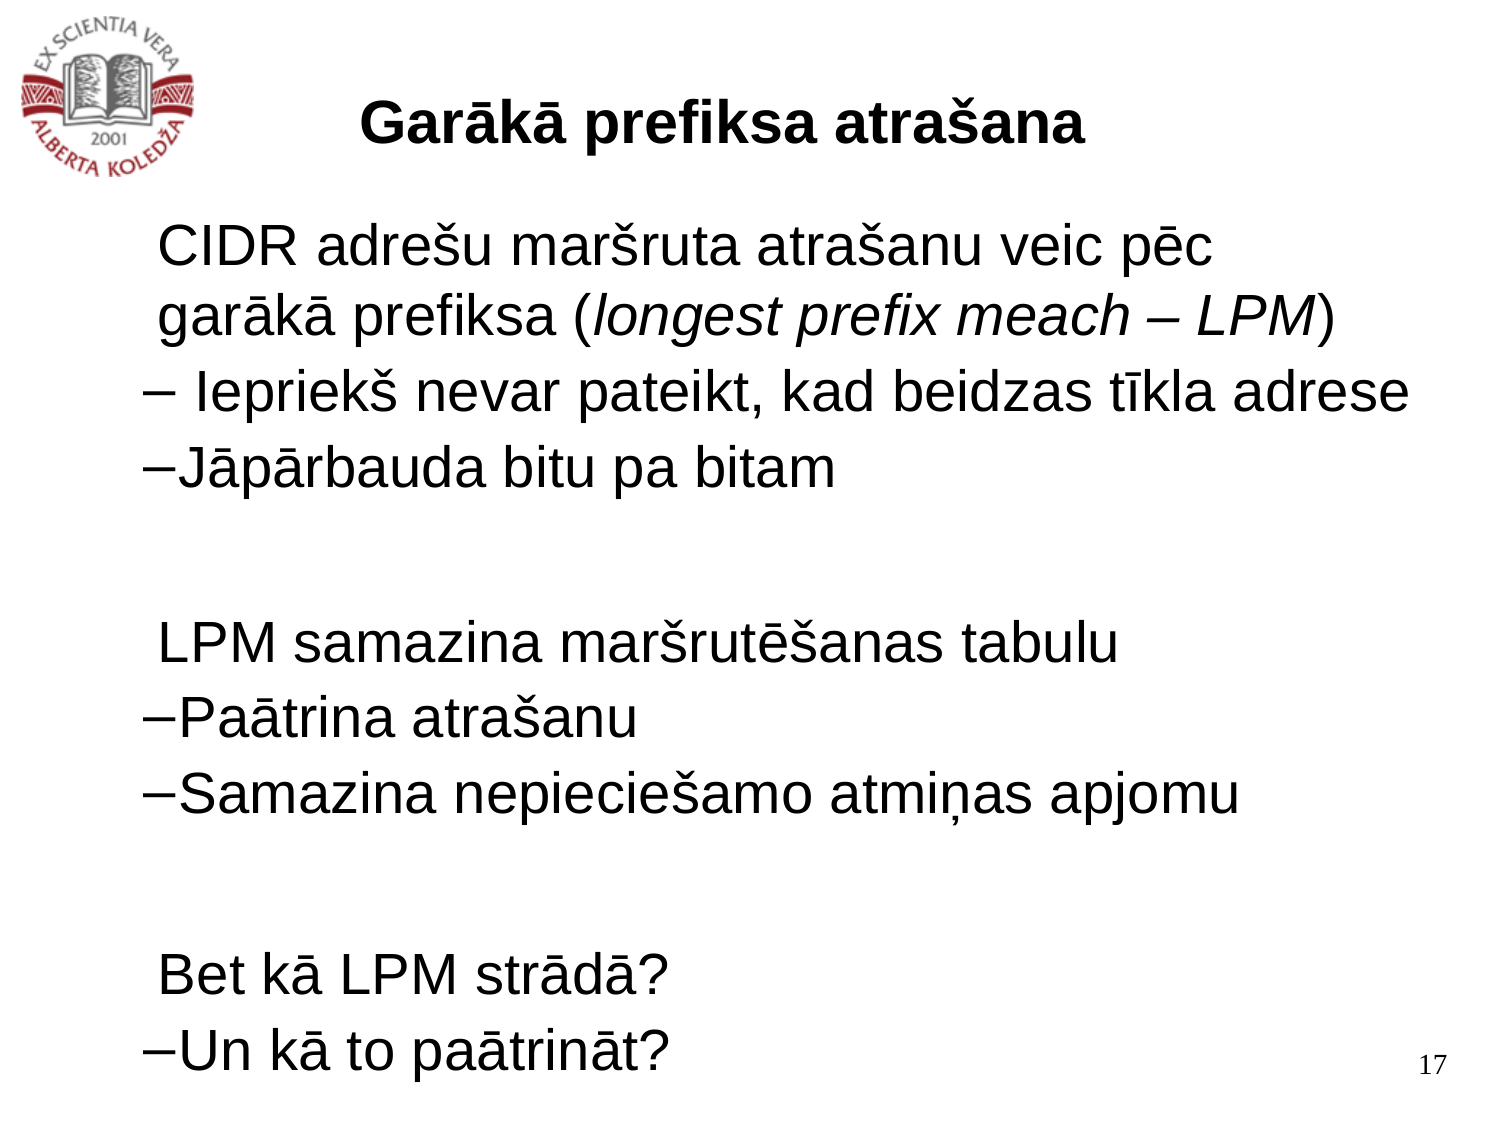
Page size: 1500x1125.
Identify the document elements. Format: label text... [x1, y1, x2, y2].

title Garākā prefiksa atrašana [50, 62, 1374, 175]
text_box <skaitlis> [1312, 1037, 1463, 1101]
picture [21, 16, 194, 177]
list CIDR adrešu maršruta atrašanu veic pēc garākā prefiksa (longest prefix meach – LPM) Iepriekš nevar pateikt, kad beidzas tīkla adrese Jāpārbauda bitu pa bitam LPM samazina maršrutēšanas tabulu Paātrina atrašanu Samazina nepieciešamo atmiņas apjomu Bet kā LPM strādā? Un kā to paātrināt? [74, 200, 1463, 1101]
